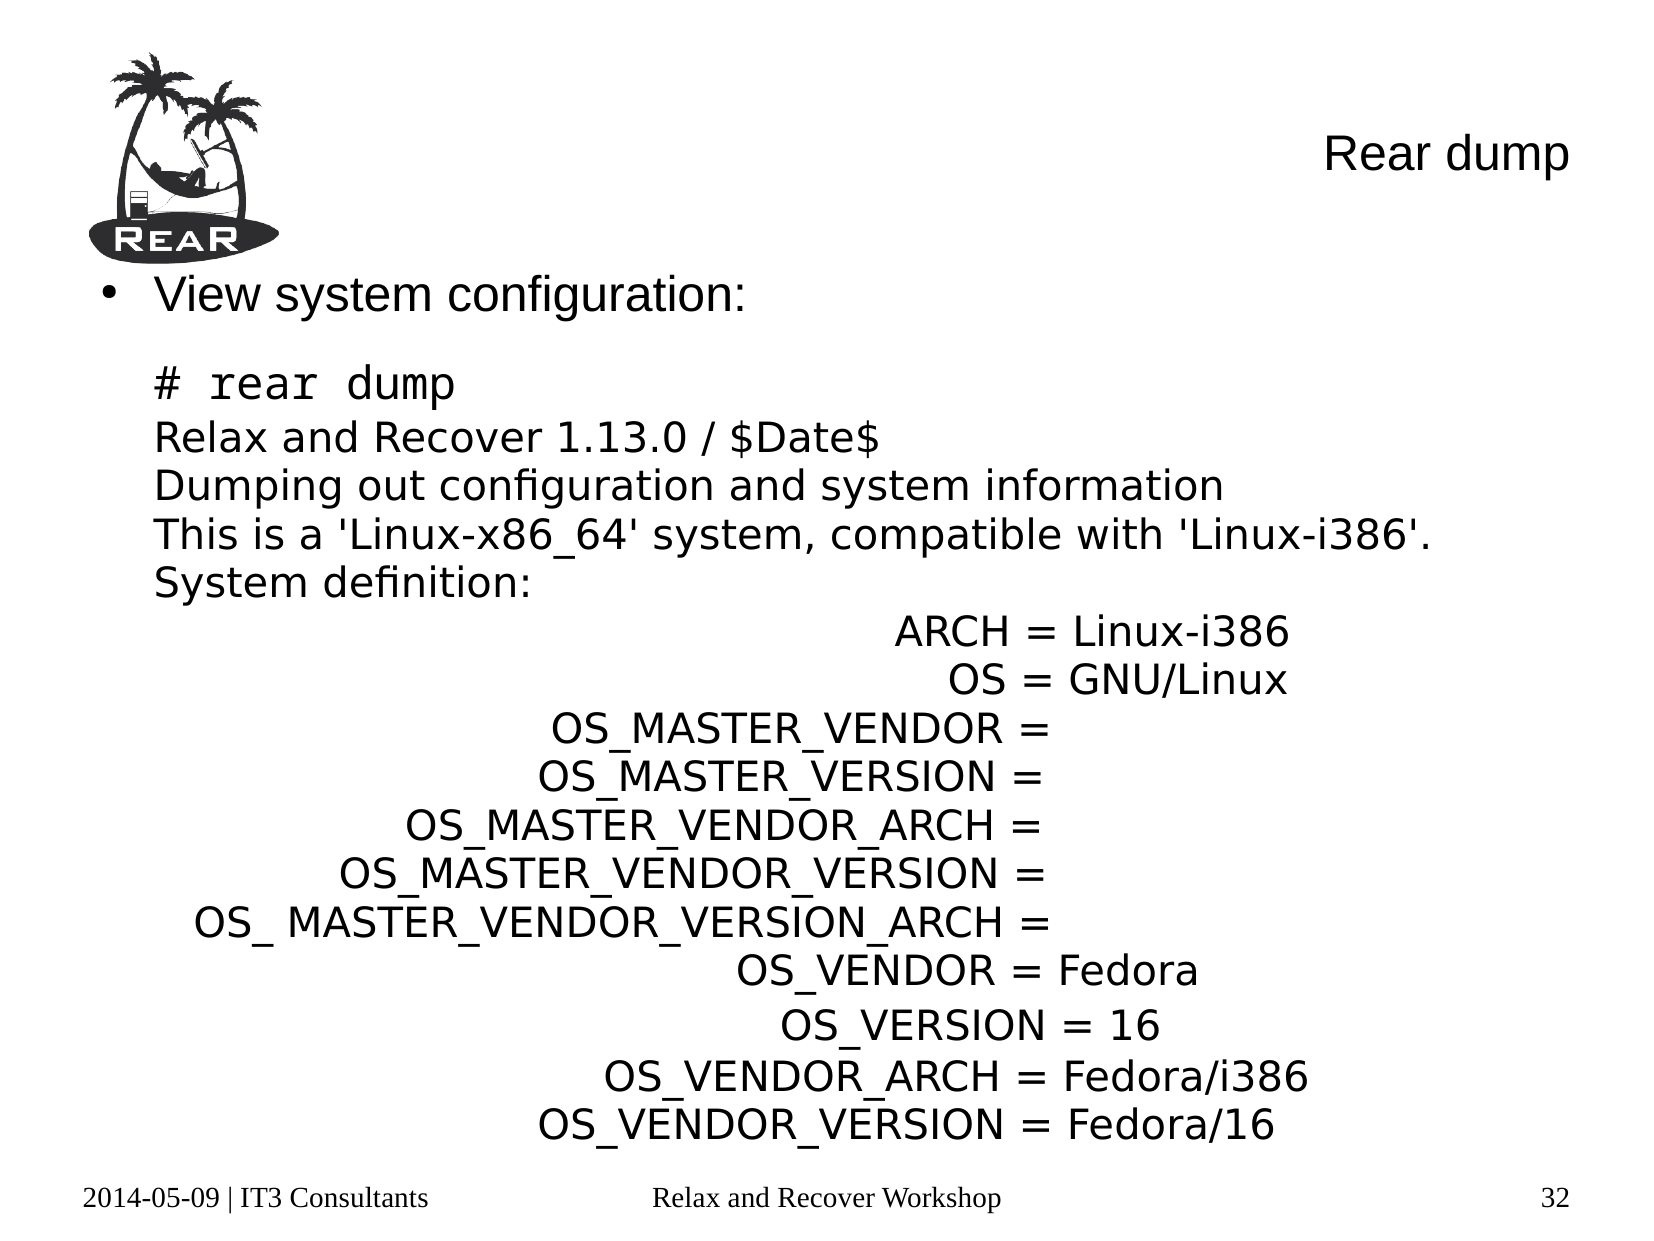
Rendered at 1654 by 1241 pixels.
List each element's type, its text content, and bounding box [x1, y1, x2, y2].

picture [88, 52, 279, 265]
title Rear dump [295, 49, 1571, 257]
list View system configuration: # rear dump Relax and Recover 1.13.0 / $Date$ Dumping out configuration and system information This is a 'Linux-x86_64' system, compatible with 'Linux-i386'. System definition: ARCH = Linux-i386 OS = GNU/Linux OS_MASTER_VENDOR = OS_MASTER_VERSION = OS_MASTER_VENDOR_ARCH = OS_MASTER_VENDOR_VERSION = OS_ MASTER_VENDOR_VERSION_ARCH = OS_VENDOR = Fedora OS_VERSION = 16 OS_VENDOR_ARCH = Fedora/i386 OS_VENDOR_VERSION = Fedora/16 [82, 265, 1571, 1182]
